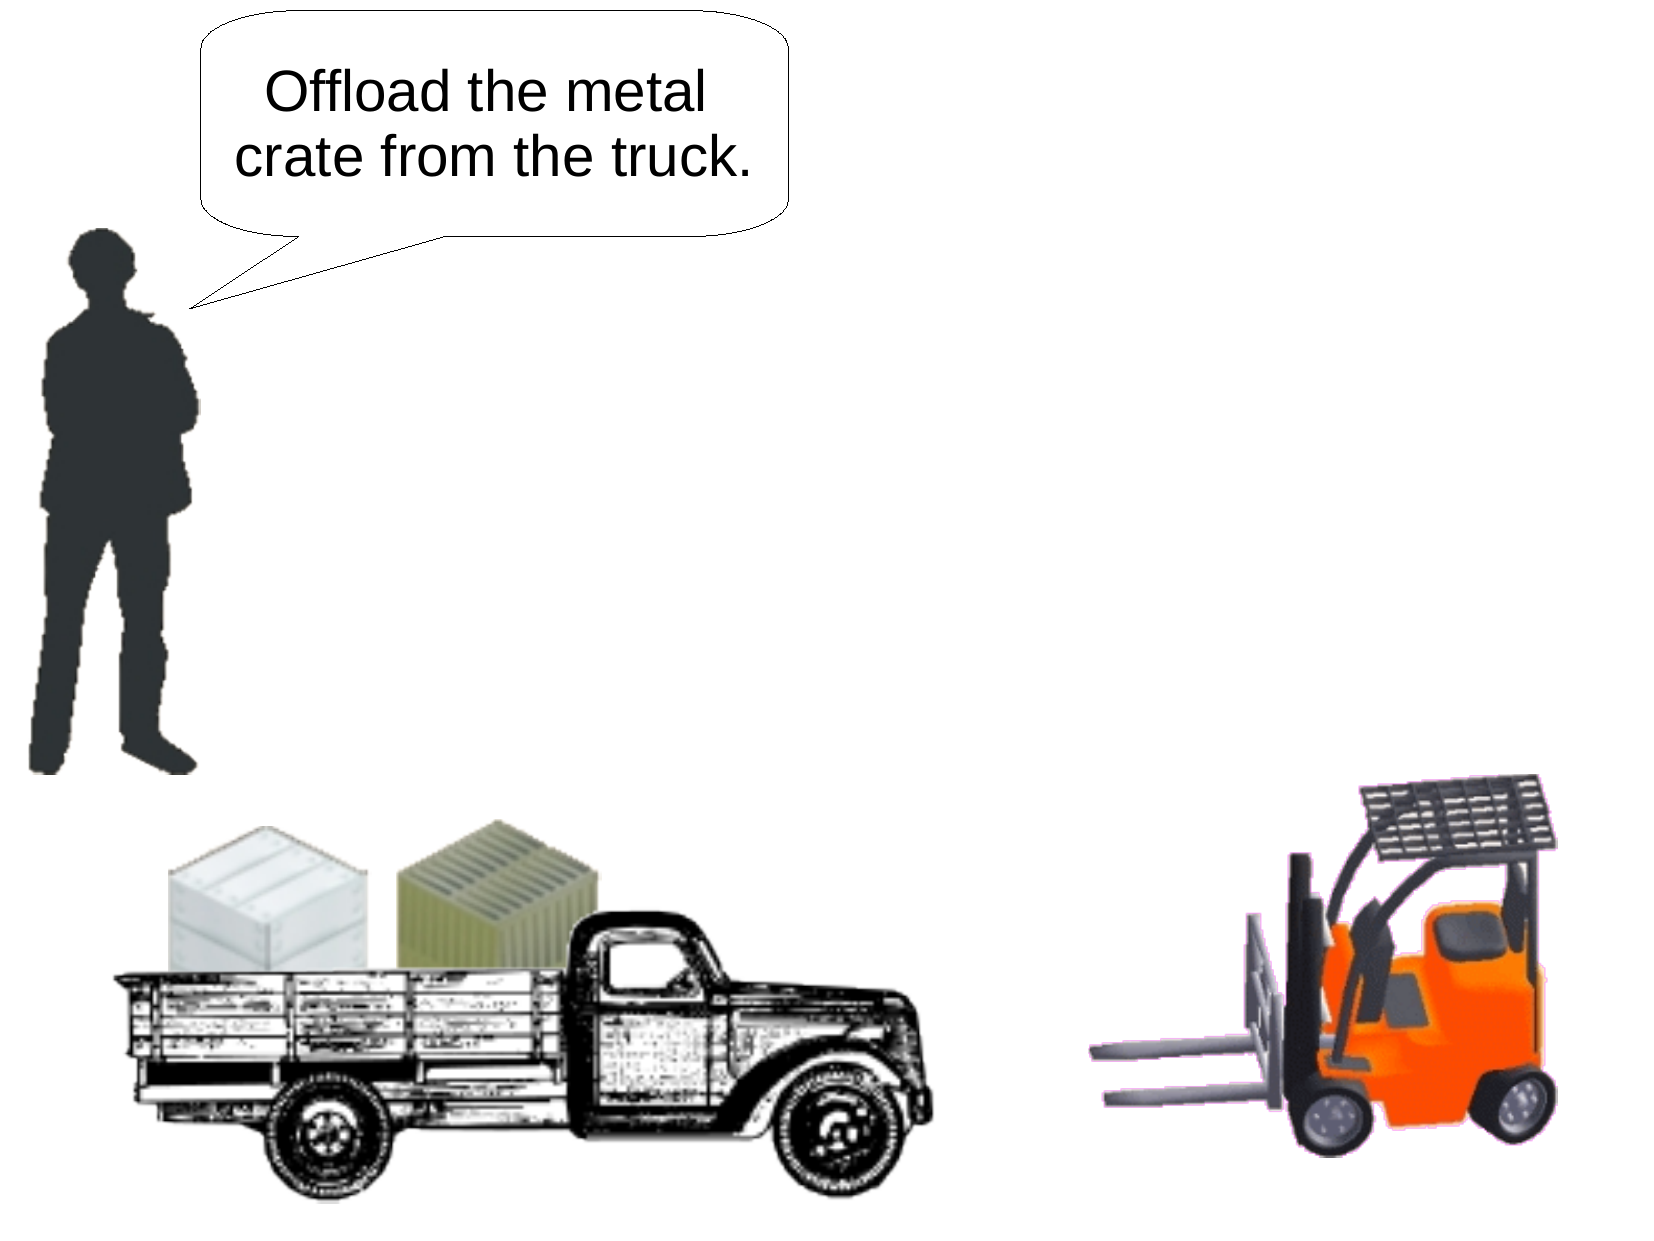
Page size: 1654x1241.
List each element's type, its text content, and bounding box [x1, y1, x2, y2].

picture [111, 819, 948, 1204]
picture [27, 228, 201, 775]
text_box Offload the metal crate from the truck. [189, 10, 789, 309]
picture [1088, 774, 1558, 1158]
